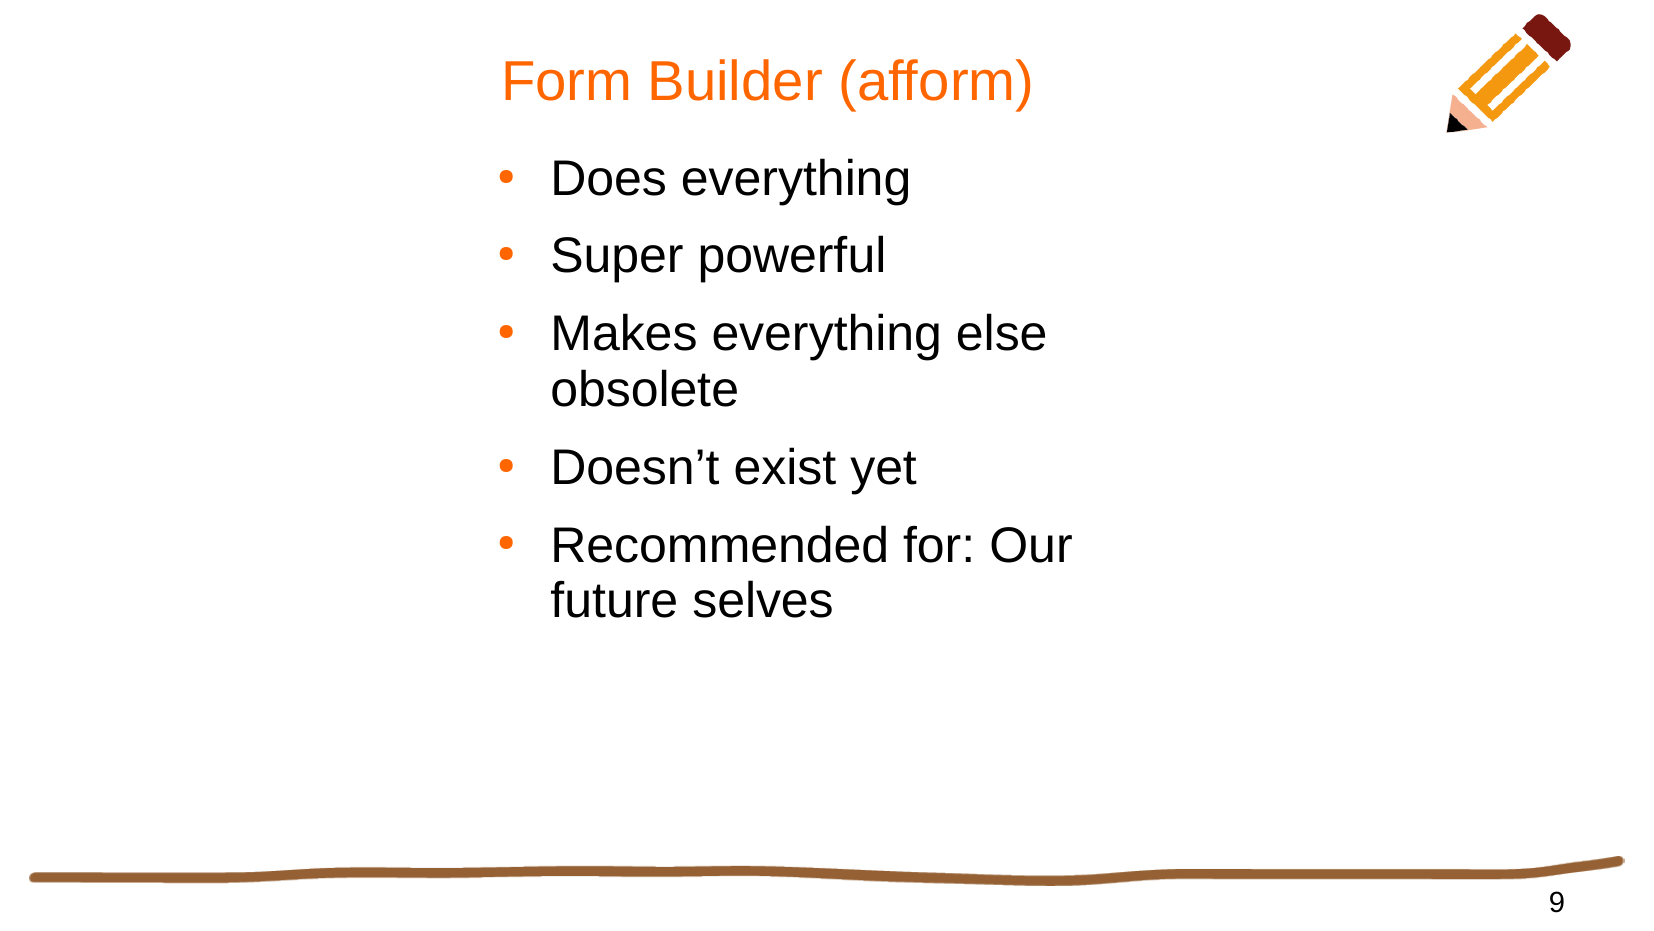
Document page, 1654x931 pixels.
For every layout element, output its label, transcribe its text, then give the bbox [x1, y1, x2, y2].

picture [1446, 14, 1571, 133]
list Does everything Super powerful Makes everything else obsolete Doesn’t exist yet Recommended for: Our future selves [479, 150, 1201, 800]
title Form Builder (afform) [88, 29, 1447, 133]
picture [29, 856, 1625, 886]
